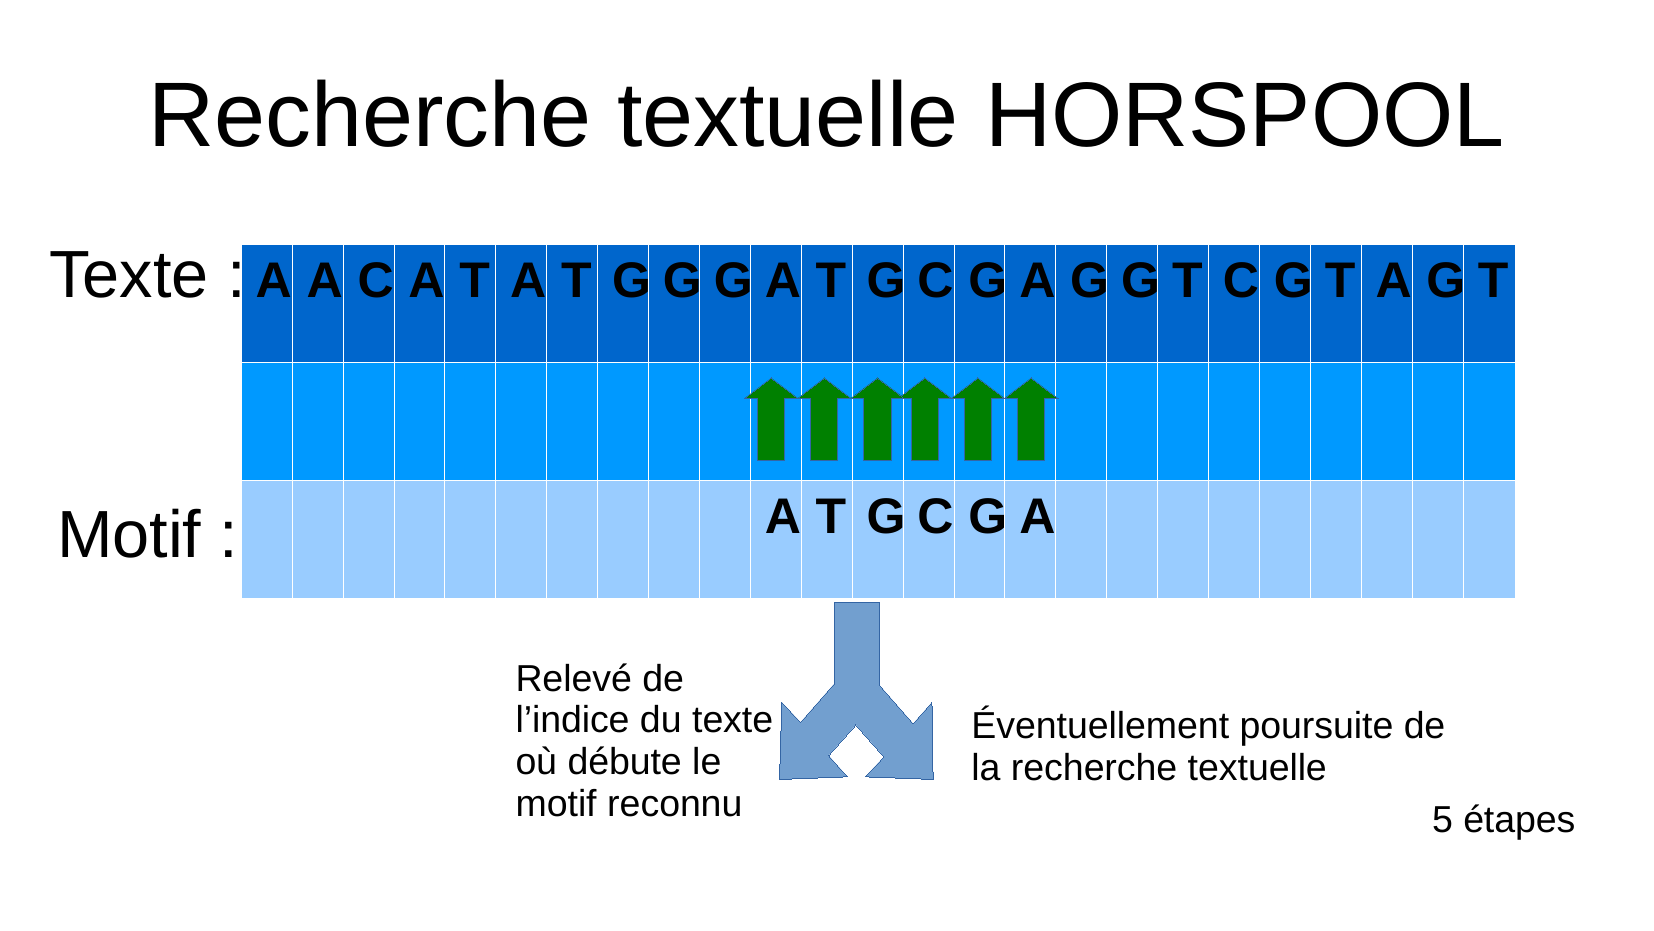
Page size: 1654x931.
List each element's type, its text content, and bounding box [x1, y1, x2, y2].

table_header G [853, 245, 903, 362]
table_header A [293, 245, 343, 362]
table_cell [1158, 363, 1208, 480]
table_cell [955, 399, 1004, 480]
table_cell [598, 363, 648, 480]
table_cell [1413, 363, 1463, 480]
table_cell [700, 481, 750, 598]
text_box Relevé de l’indice du texte où débute le motif reconnu [500, 649, 810, 833]
table_cell [1464, 363, 1515, 480]
table_cell [496, 481, 546, 598]
table_cell G [853, 481, 903, 598]
table_cell [547, 481, 597, 598]
table_cell [395, 481, 444, 598]
table_header C [904, 245, 954, 362]
table_cell [445, 363, 495, 480]
table_cell [496, 363, 546, 480]
table_header G [700, 245, 750, 362]
table_cell [649, 363, 699, 480]
table_cell A [751, 481, 801, 598]
table_cell [1464, 481, 1515, 598]
table_header G [649, 245, 699, 362]
table_cell [1107, 481, 1157, 598]
table_cell [1260, 481, 1310, 598]
table_cell [1005, 363, 1055, 397]
table_cell [293, 363, 343, 480]
table_header A [1005, 245, 1055, 362]
table_cell [1362, 363, 1412, 480]
table_cell [751, 399, 801, 480]
table_cell [802, 399, 852, 480]
table_header A [1362, 245, 1412, 362]
text_box 5 étapes [1417, 791, 1630, 851]
text_box [744, 377, 1059, 461]
table_cell [1311, 363, 1361, 480]
table_cell [445, 481, 495, 598]
table_cell [242, 481, 292, 598]
table_header T [1464, 245, 1515, 362]
text_box Motif : [35, 477, 241, 591]
table_header C [1209, 245, 1259, 362]
text_box Éventuellement poursuite de la recherche textuelle [956, 696, 1477, 796]
table_header A [242, 245, 292, 362]
table_cell [802, 363, 852, 397]
table_cell [955, 363, 1004, 397]
table_cell [1311, 481, 1361, 598]
table_cell [1260, 363, 1310, 480]
table_header G [1107, 245, 1157, 362]
table_cell T [802, 481, 852, 598]
table_header T [1158, 245, 1208, 362]
subtitle Texte : [35, 217, 260, 331]
table_cell [1056, 363, 1106, 480]
table_cell [344, 481, 394, 598]
table_header G [1056, 245, 1106, 362]
table_cell [700, 363, 750, 480]
table_cell [853, 363, 903, 395]
table_header T [547, 245, 597, 362]
table_cell [649, 481, 699, 598]
table_header G [598, 245, 648, 362]
table_cell [242, 363, 292, 480]
title Recherche textuelle HORSPOOL [82, 37, 1571, 193]
table_cell [1158, 481, 1208, 598]
table_cell [904, 399, 954, 480]
table_header C [344, 245, 394, 362]
table_cell [853, 399, 903, 480]
table_header T [445, 245, 495, 362]
table_cell [1209, 481, 1259, 598]
text_box [779, 602, 934, 780]
table_header G [1260, 245, 1310, 362]
table_cell [751, 363, 801, 397]
table_cell A [1005, 481, 1055, 598]
table_cell [1209, 363, 1259, 480]
table_header G [1413, 245, 1463, 362]
table_cell G [955, 481, 1004, 598]
table_cell [547, 363, 597, 480]
table_cell [293, 481, 343, 598]
table_cell [395, 363, 444, 480]
table_cell [1413, 481, 1463, 598]
table_header A [496, 245, 546, 362]
table_cell C [904, 481, 954, 598]
table_cell [598, 481, 648, 598]
table_cell [1056, 481, 1106, 598]
table_cell [1362, 481, 1412, 598]
table_header A [395, 245, 444, 362]
table_header T [802, 245, 852, 362]
table_header G [955, 245, 1004, 362]
table_header A [751, 245, 801, 362]
table_header T [1311, 245, 1361, 362]
table_cell [344, 363, 394, 480]
table_cell [1005, 399, 1055, 480]
table_cell [1107, 363, 1157, 480]
table_cell [904, 363, 954, 397]
